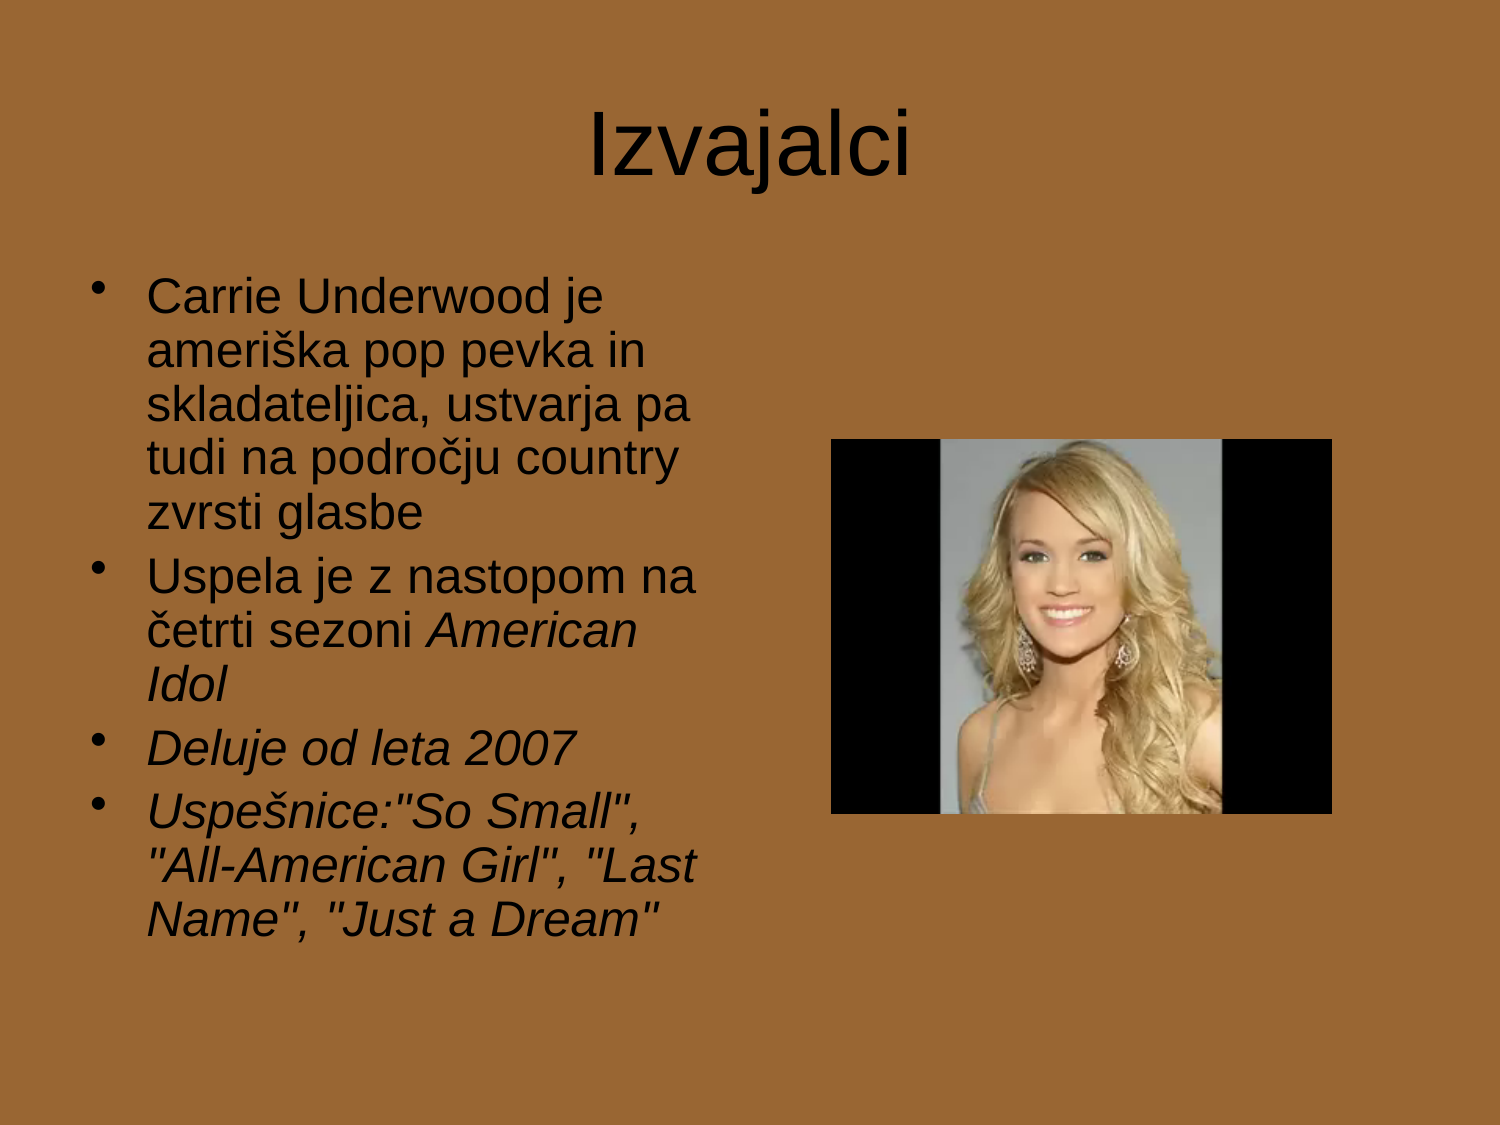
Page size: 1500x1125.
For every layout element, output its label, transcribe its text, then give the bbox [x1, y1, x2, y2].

picture [831, 439, 1332, 815]
list Carrie Underwood je ameriška pop pevka in skladateljica, ustvarja pa tudi na področju country zvrsti glasbe Uspela je z nastopom na četrti sezoni American Idol Deluje od leta 2007 Uspešnice:"So Small", "All-American Girl", "Last Name", "Just a Dream" [75, 262, 738, 1005]
title Izvajalci [75, 45, 1425, 233]
